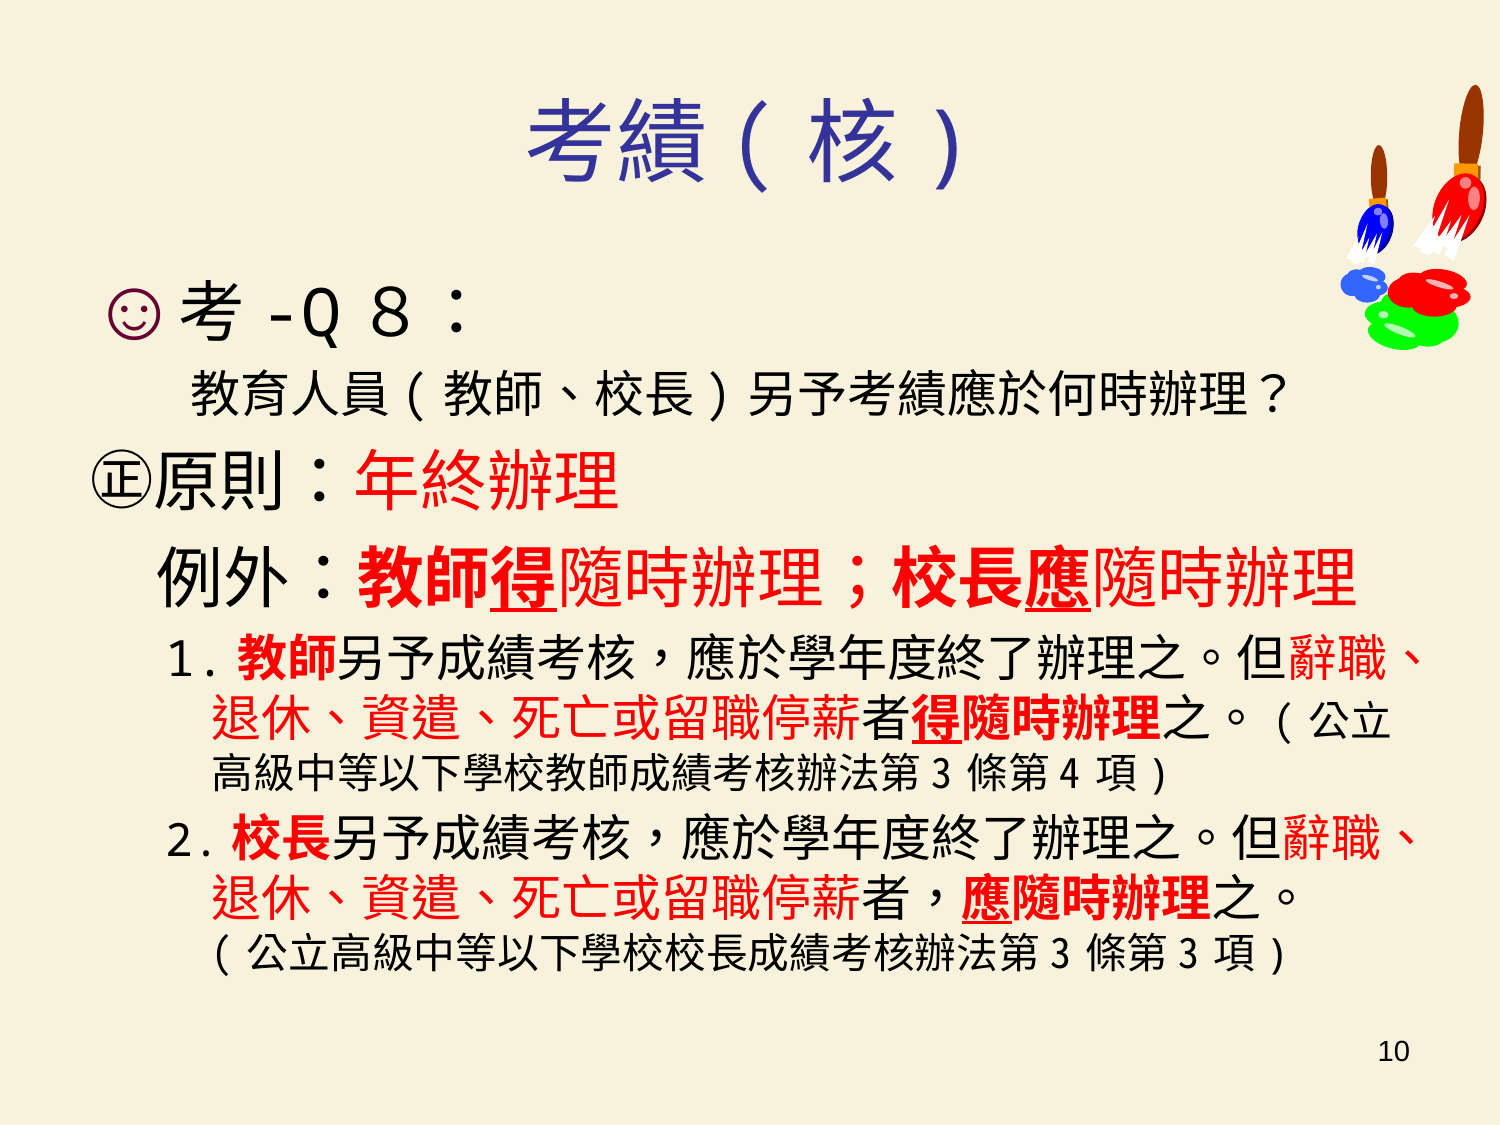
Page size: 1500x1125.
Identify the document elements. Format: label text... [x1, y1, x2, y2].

list 考-Q８： 教育人員(教師、校長)另予考績應於何時辦理？ 原則：年終辦理 例外：教師得隨時辦理；校長應隨時辦理 1.教師另予成績考核，應於學年度終了辦理之。但辭職、退休、資遣、死亡或留職停薪者得隨時辦理之。(公立高級中等以下學校教師成績考核辦法第3條第4項) 2.校長另予成績考核，應於學年度終了辦理之。但辭職、退休、資遣、死亡或留職停薪者，應隨時辦理之。 (公立高級中等以下學校校長成績考核辦法第3條第3項) [75, 262, 1426, 1048]
title 考績(核) [75, 45, 1426, 233]
text_box <number> [1074, 1024, 1426, 1103]
